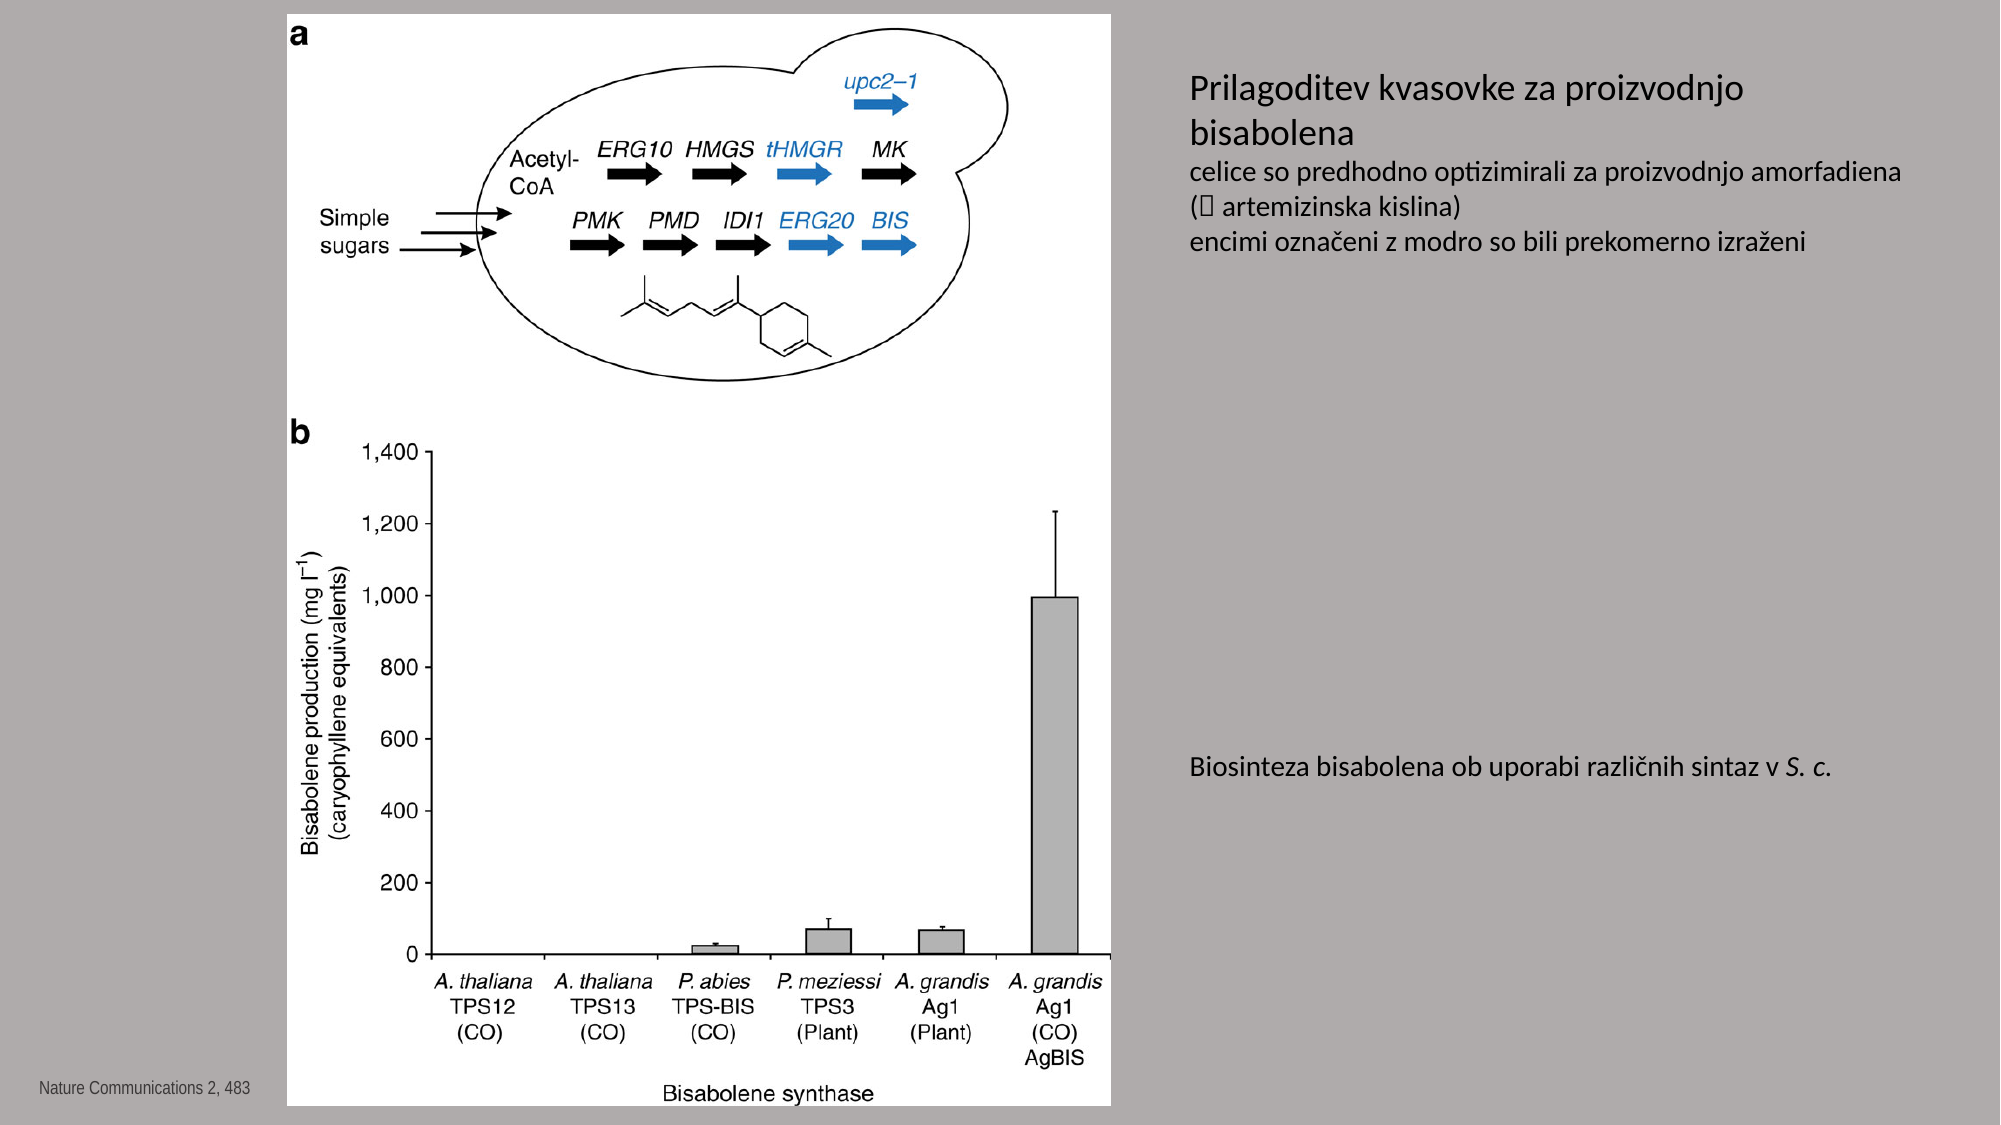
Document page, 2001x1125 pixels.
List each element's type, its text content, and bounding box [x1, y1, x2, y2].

text_box Prilagoditev kvasovke za proizvodnjo bisabolena celice so predhodno optizimirali za proizvodnjo amorfadiena ( artemizinska kislina) encimi označeni z modro so bili prekomerno izraženi Biosinteza bisabolena ob uporabi različnih sintaz v S. c. [1174, 55, 1928, 790]
picture [287, 14, 1111, 1107]
text_box Nature Communications 2, 483 [20, 1068, 287, 1106]
